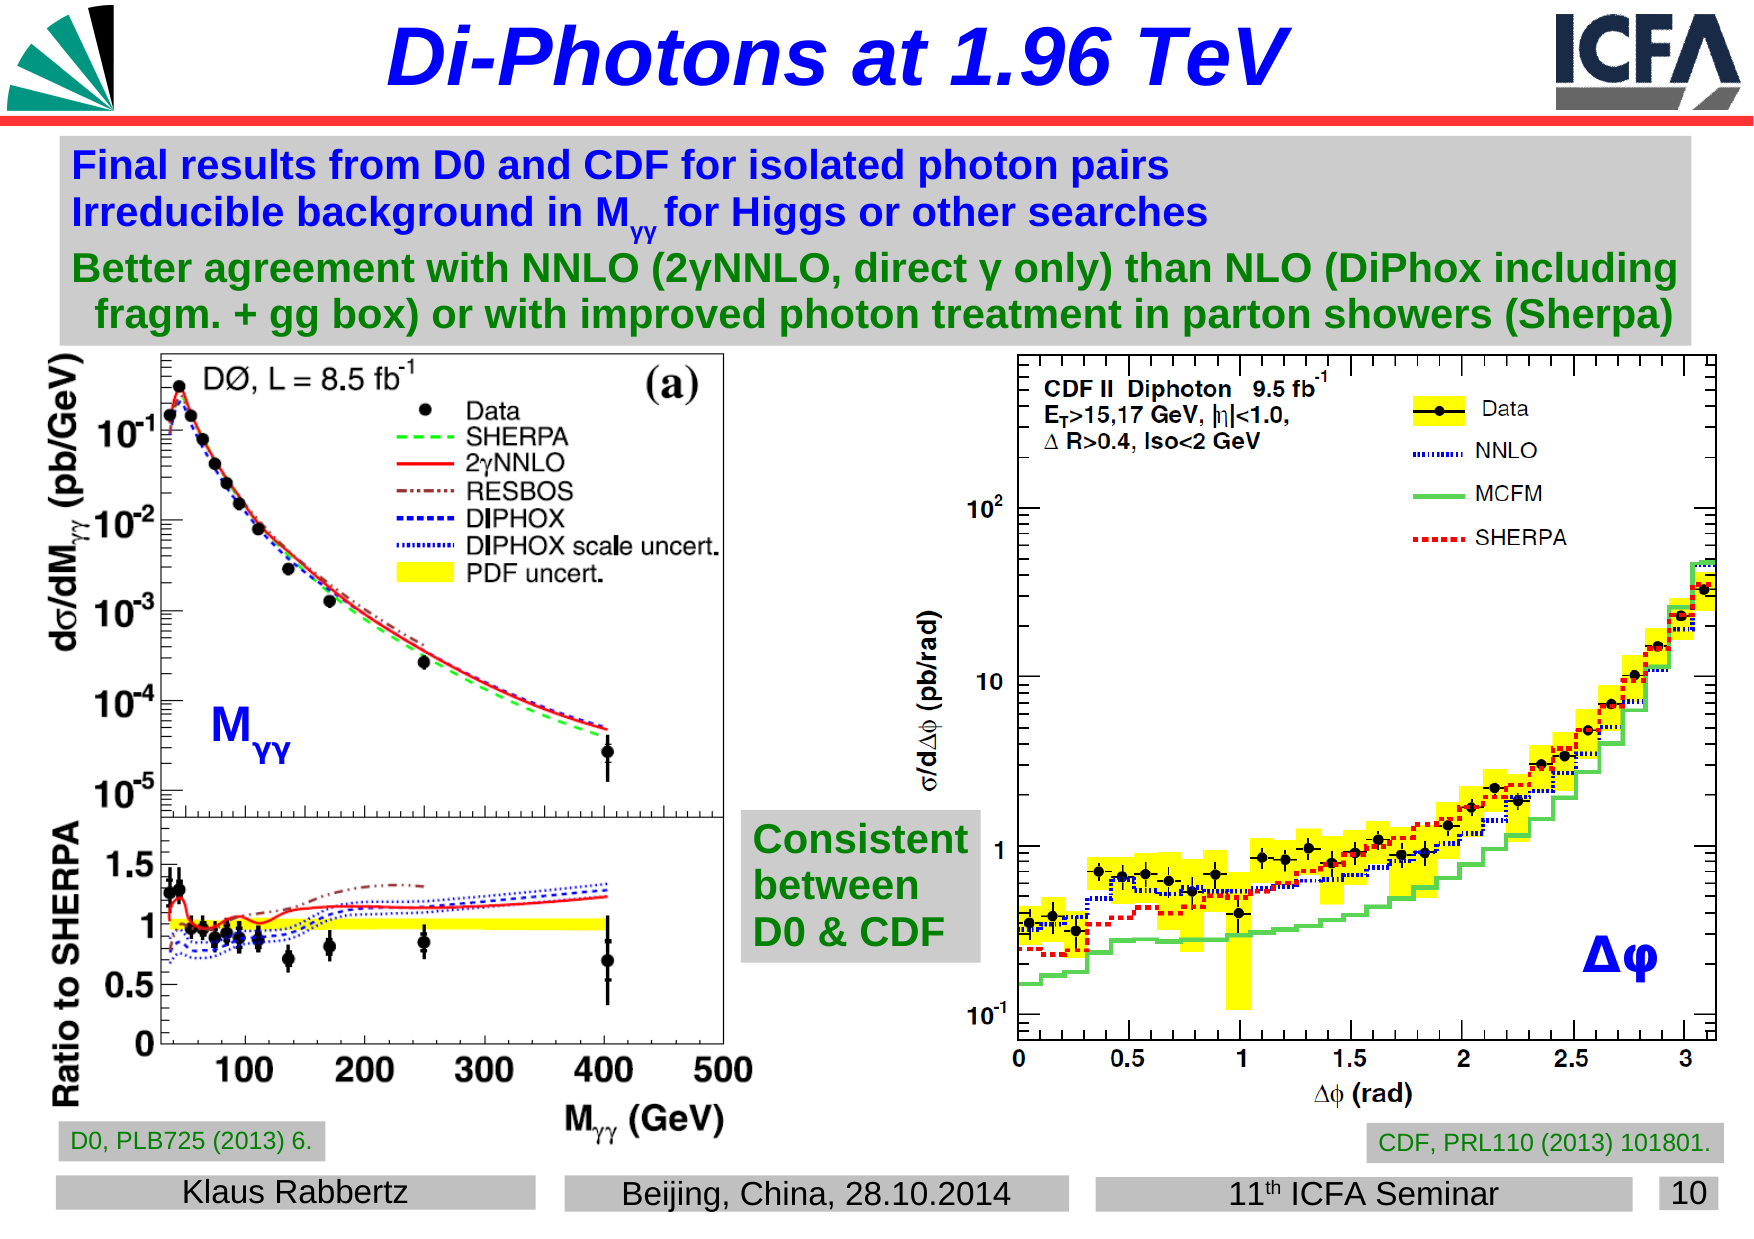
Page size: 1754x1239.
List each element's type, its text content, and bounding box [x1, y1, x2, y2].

picture [7, 5, 114, 112]
title Di-Photons at 1.96 TeV [129, 0, 1545, 114]
text_box Consistent between D0 & CDF [740, 809, 981, 963]
picture [39, 341, 759, 1150]
text_box CDF, PRL110 (2013) 101801. [1366, 1122, 1719, 1164]
picture [1556, 14, 1741, 110]
text_box Final results from D0 and CDF for isolated photon pairs Irreducible background in Mγγ for Higgs or other searches Better agreement with NNLO (2γNNLO, direct γ only) than NLO (DiPhox including fragm. + gg box) or with improved photon treatment in parton showers (Sherpa) [59, 135, 1692, 346]
text_box Δφ [1570, 920, 1674, 991]
picture [909, 348, 1722, 1113]
text_box D0, PLB725 (2013) 6. [58, 1121, 326, 1162]
text_box Mγγ [198, 689, 304, 771]
